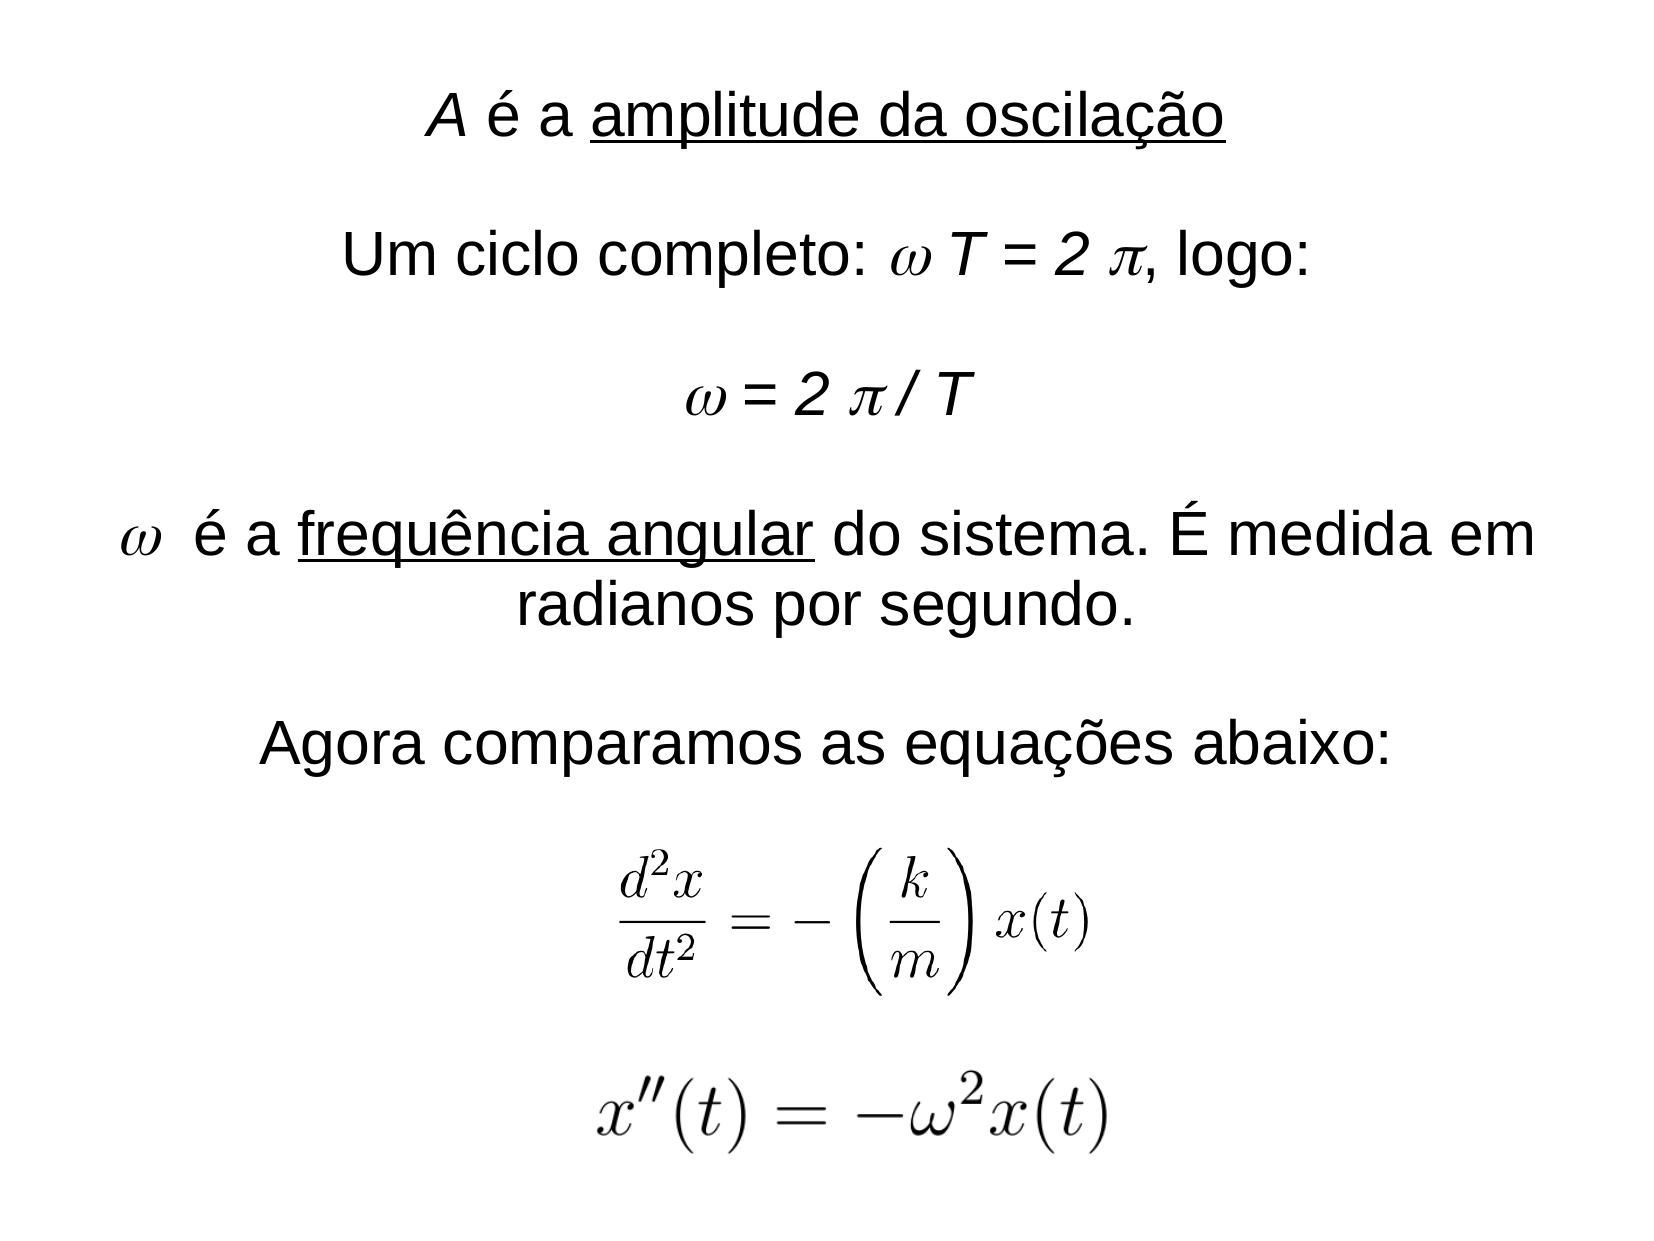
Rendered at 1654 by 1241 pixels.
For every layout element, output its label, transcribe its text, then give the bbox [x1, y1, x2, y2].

picture [589, 808, 1107, 1014]
subtitle A é a amplitude da oscilação Um ciclo completo: w T = 2 p, logo: w = 2 p / T w é a frequência angular do sistema. É medida em radianos por segundo. Agora comparamos as equações abaixo: [82, 62, 1571, 1080]
picture [568, 1063, 1134, 1170]
